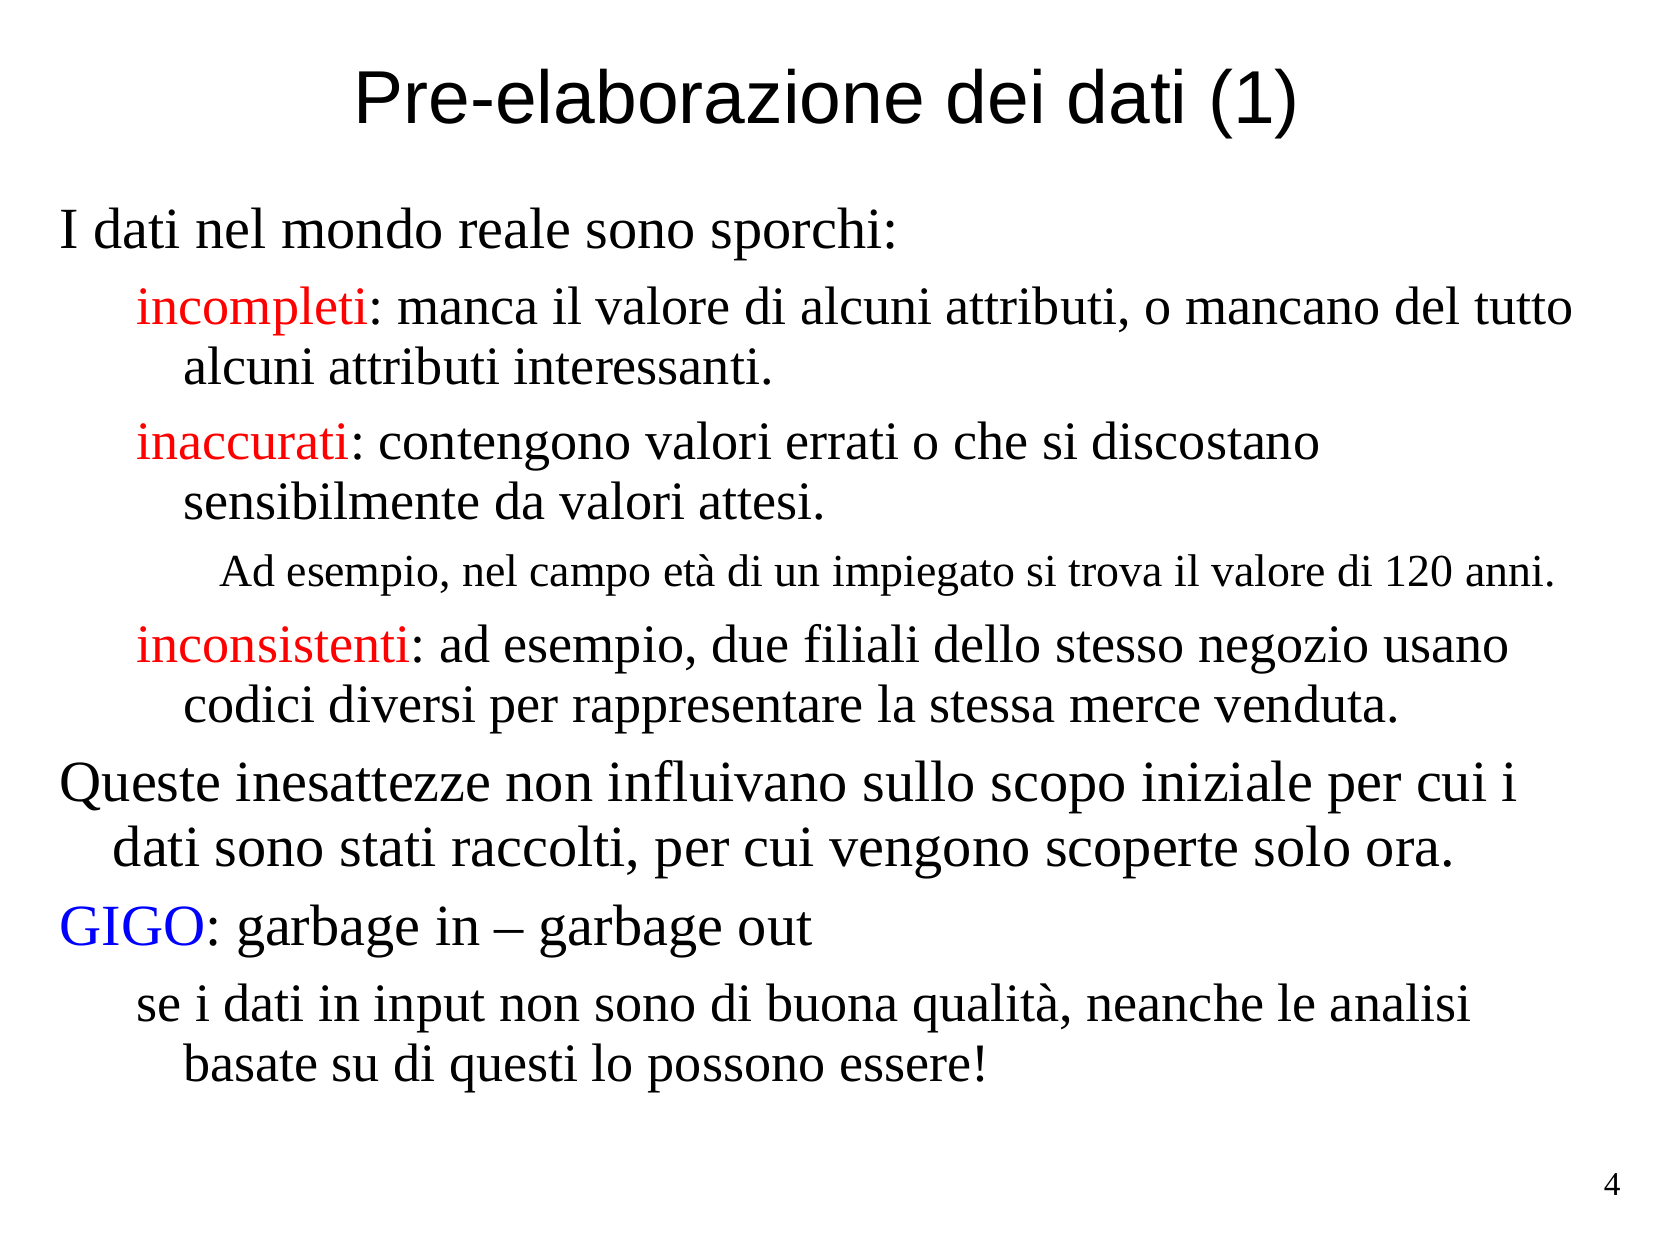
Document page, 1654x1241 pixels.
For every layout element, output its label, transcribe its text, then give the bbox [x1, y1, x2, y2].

list I dati nel mondo reale sono sporchi: incompleti: manca il valore di alcuni attributi, o mancano del tutto alcuni attributi interessanti. inaccurati: contengono valori errati o che si discostano sensibilmente da valori attesi. Ad esempio, nel campo età di un impiegato si trova il valore di 120 anni. inconsistenti: ad esempio, due filiali dello stesso negozio usano codici diversi per rappresentare la stessa merce venduta. Queste inesattezze non influivano sullo scopo iniziale per cui i dati sono stati raccolti, per cui vengono scoperte solo ora. GIGO: garbage in – garbage out se i dati in input non sono di buona qualità, neanche le analisi basate su di questi lo possono essere! [42, 196, 1612, 1187]
title Pre-elaborazione dei dati (1) [37, 30, 1617, 166]
